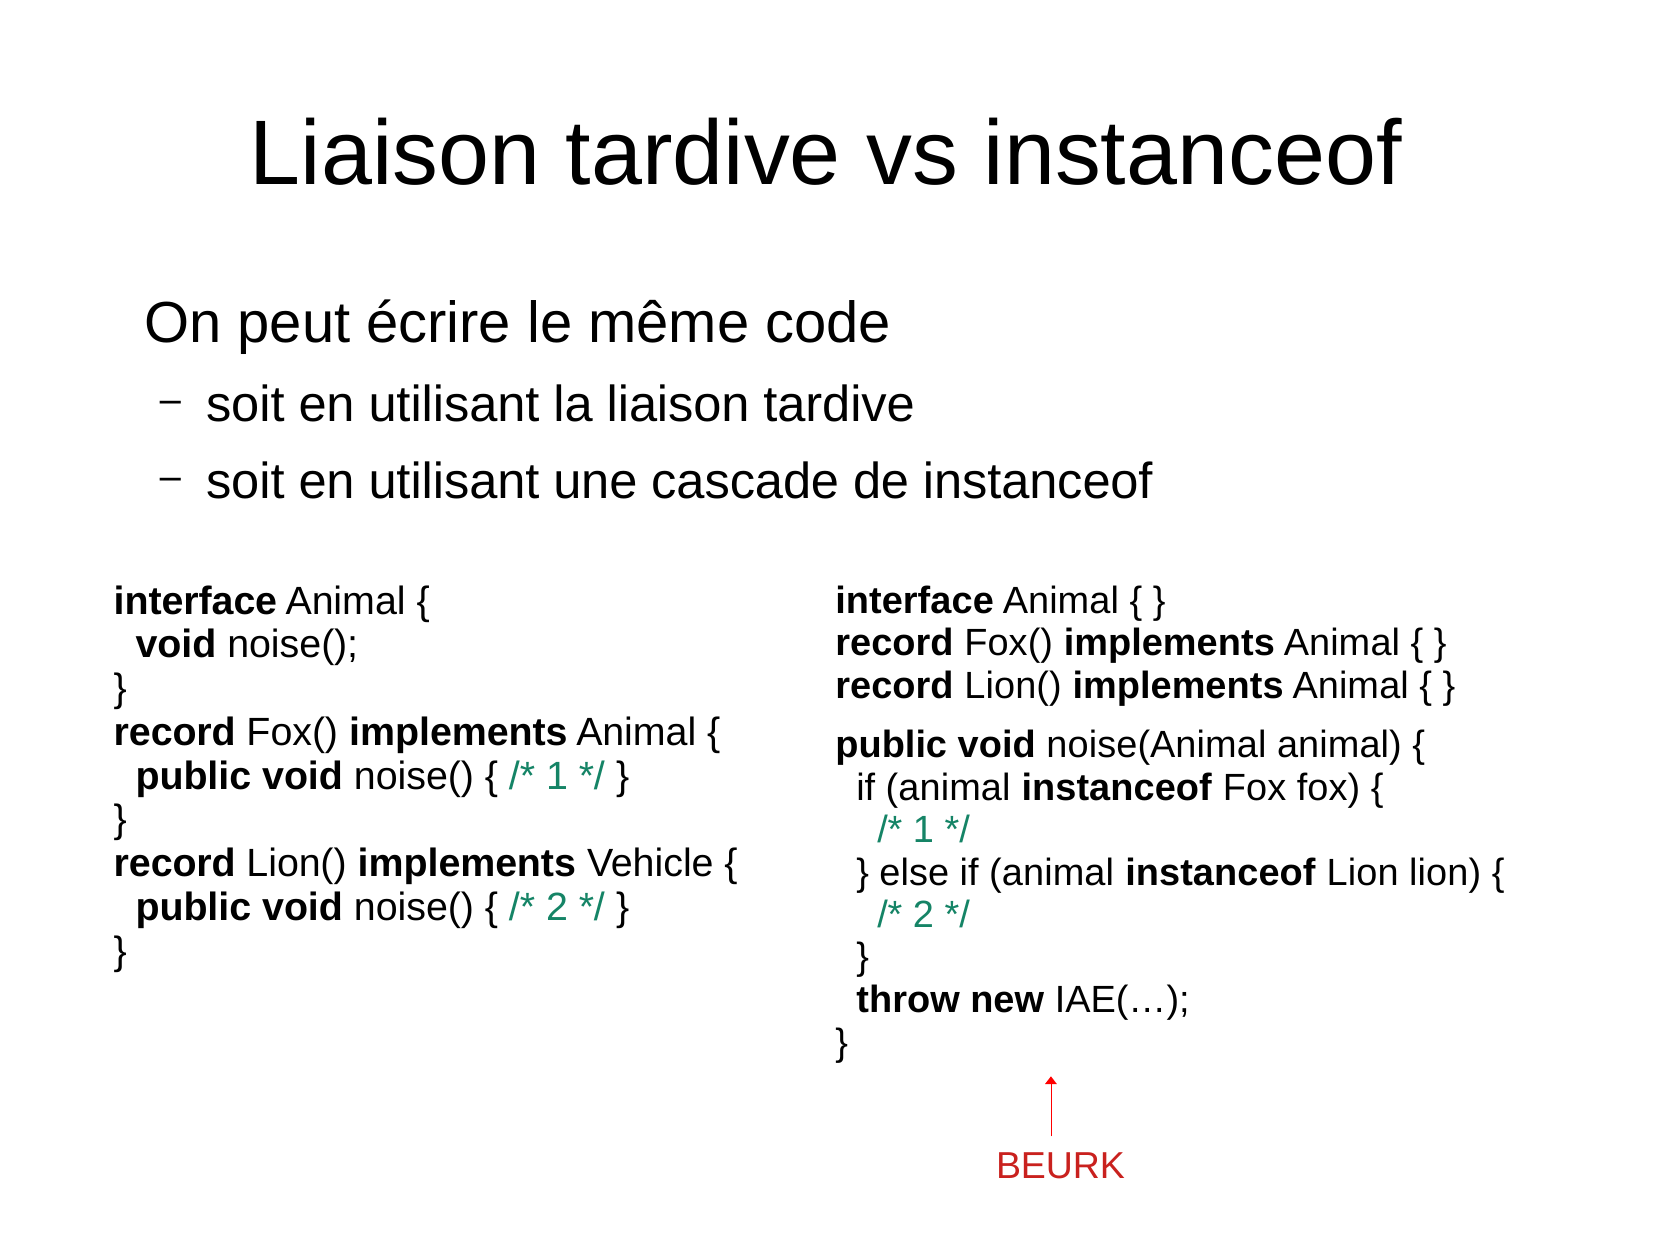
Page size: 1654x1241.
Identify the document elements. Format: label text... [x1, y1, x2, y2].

title Liaison tardive vs instanceof [82, 49, 1571, 257]
list On peut écrire le même code soit en utilisant la liaison tardive soit en utilisant une cascade de instanceof [82, 290, 1571, 511]
list interface Animal { } record Fox() implements Animal { } record Lion() implements Animal { } public void noise(Animal animal) { if (animal instanceof Fox fox) { /* 1 */ } else if (animal instanceof Lion lion) { /* 2 */ } throw new IAE(…); } [795, 578, 1621, 1194]
text_box BEURK [981, 1136, 1141, 1194]
list interface Animal { void noise(); } record Fox() implements Animal { public void noise() { /* 1 */ } } record Lion() implements Vehicle { public void noise() { /* 2 */ } } [71, 578, 795, 1149]
